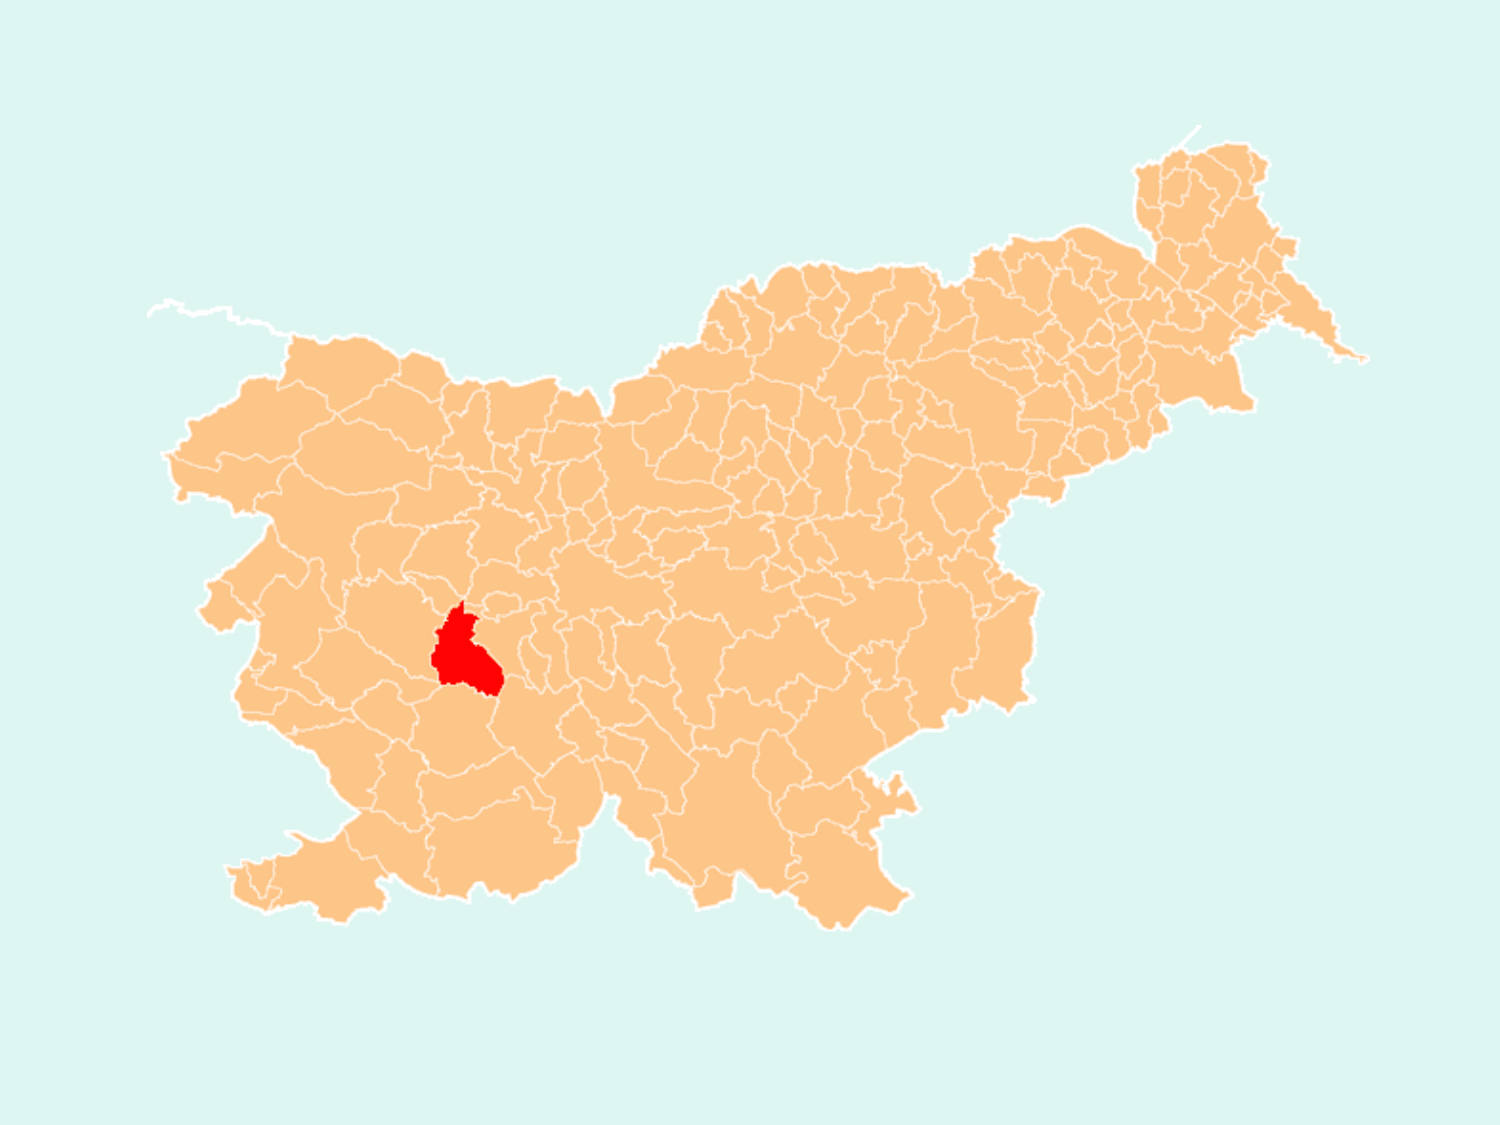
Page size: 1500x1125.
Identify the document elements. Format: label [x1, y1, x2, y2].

picture [147, 125, 1370, 945]
